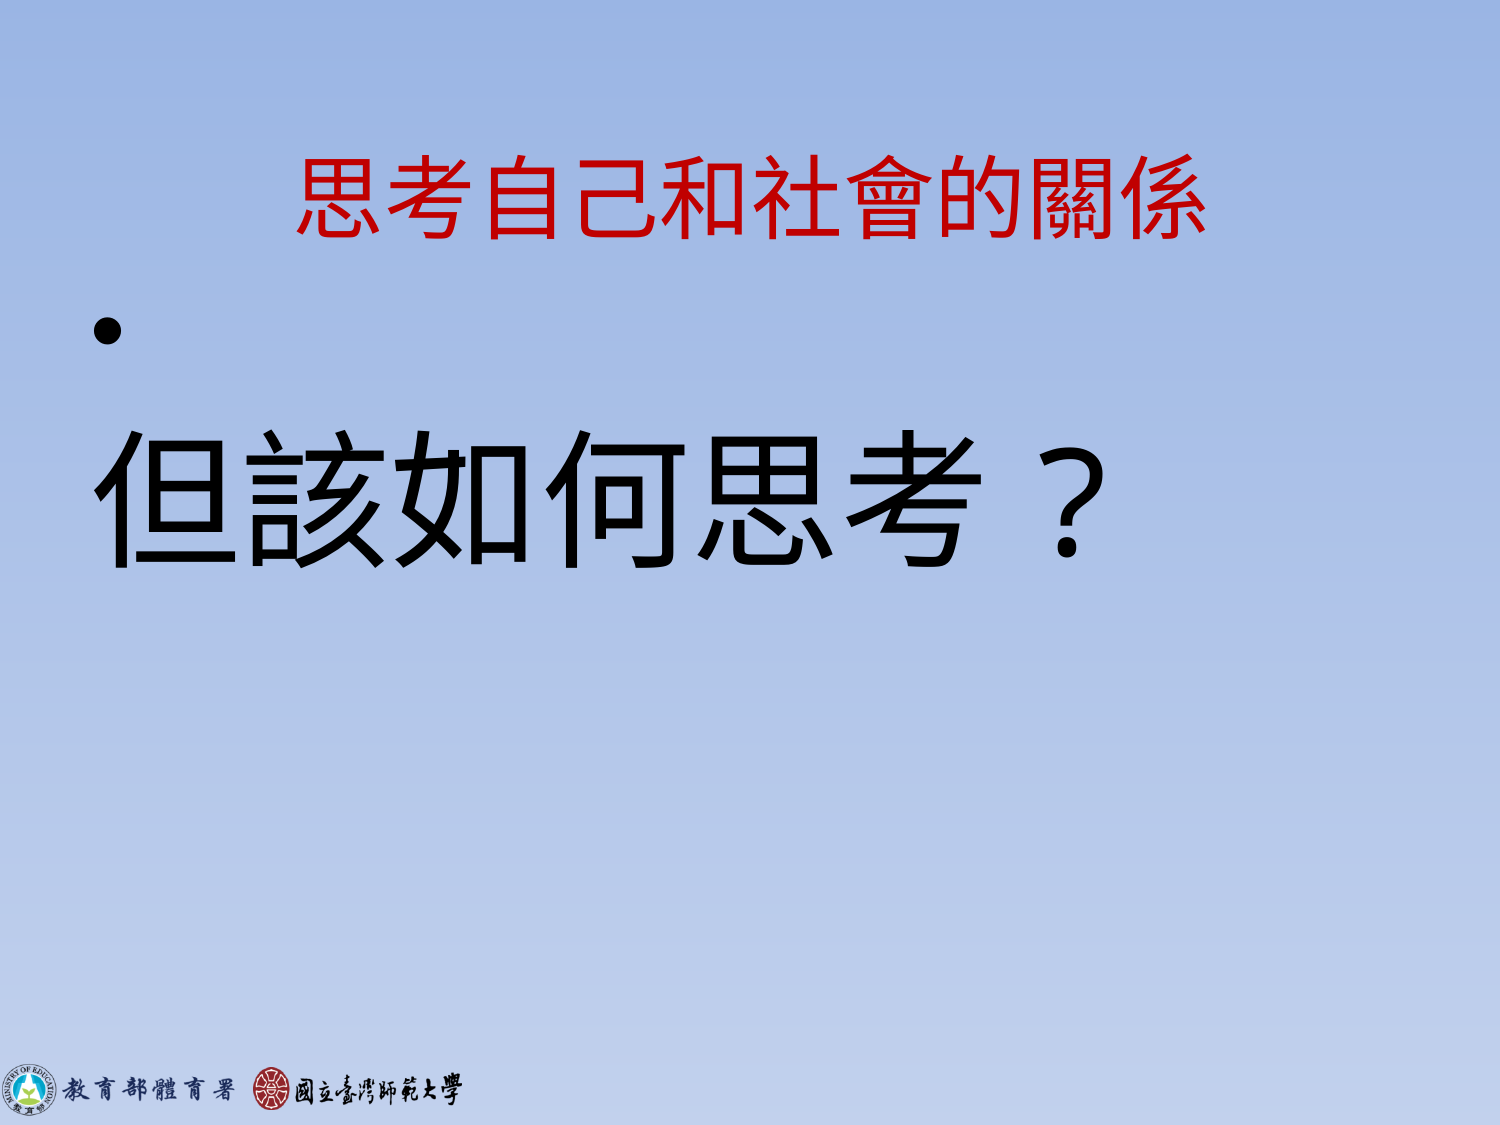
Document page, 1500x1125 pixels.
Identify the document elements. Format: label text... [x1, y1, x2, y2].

list 但該如何思考? [75, 262, 1426, 1005]
title 思考自己和社會的關係 [76, 101, 1427, 290]
